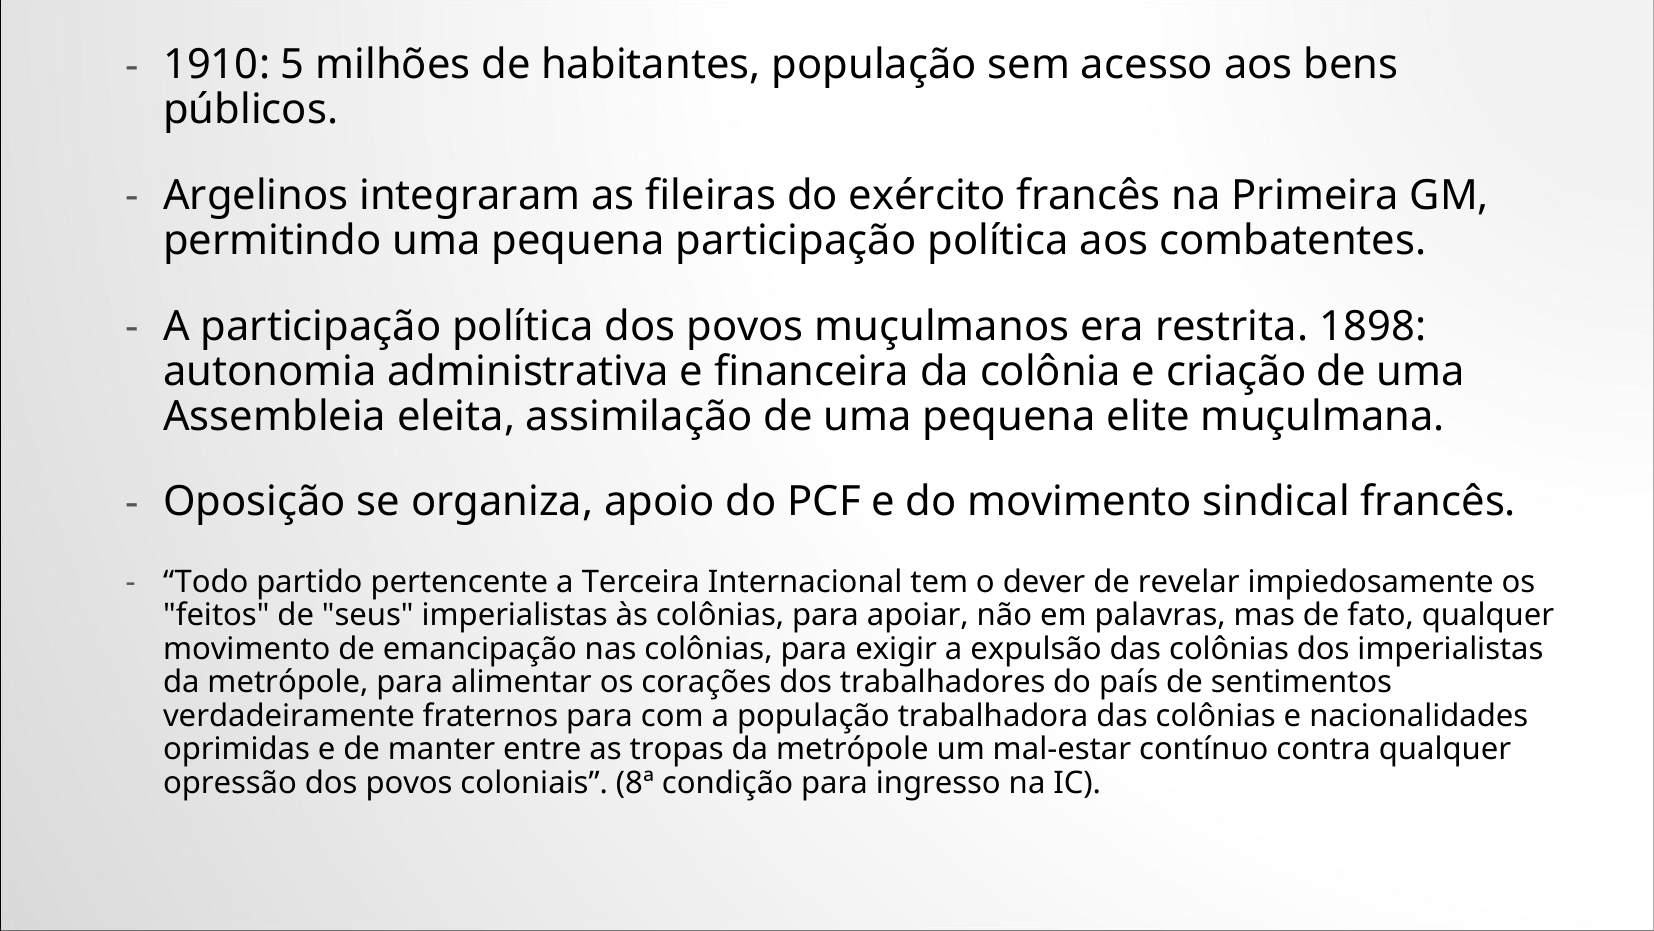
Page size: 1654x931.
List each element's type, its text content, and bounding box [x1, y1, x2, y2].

text_box 1910: 5 milhões de habitantes, população sem acesso aos bens públicos. Argelinos integraram as fileiras do exército francês na Primeira GM, permitindo uma pequena participação política aos combatentes. A participação política dos povos muçulmanos era restrita. 1898: autonomia administrativa e financeira da colônia e criação de uma Assembleia eleita, assimilação de uma pequena elite muçulmana. Oposição se organiza, apoio do PCF e do movimento sindical francês. “Todo partido pertencente a Terceira Internacional tem o dever de revelar impiedosamente os "feitos" de "seus" imperialistas às colônias, para apoiar, não em palavras, mas de fato, qualquer movimento de emancipação nas colônias, para exigir a expulsão das colônias dos imperialistas da metrópole, para alimentar os corações dos trabalhadores do país de sentimentos verdadeiramente fraternos para com a população trabalhadora das colônias e nacionalidades oprimidas e de manter entre as tropas da metrópole um mal-estar contínuo contra qualquer opressão dos povos coloniais”. (8ª condição para ingresso na IC). [103, 35, 1579, 895]
picture [0, 0, 1654, 931]
